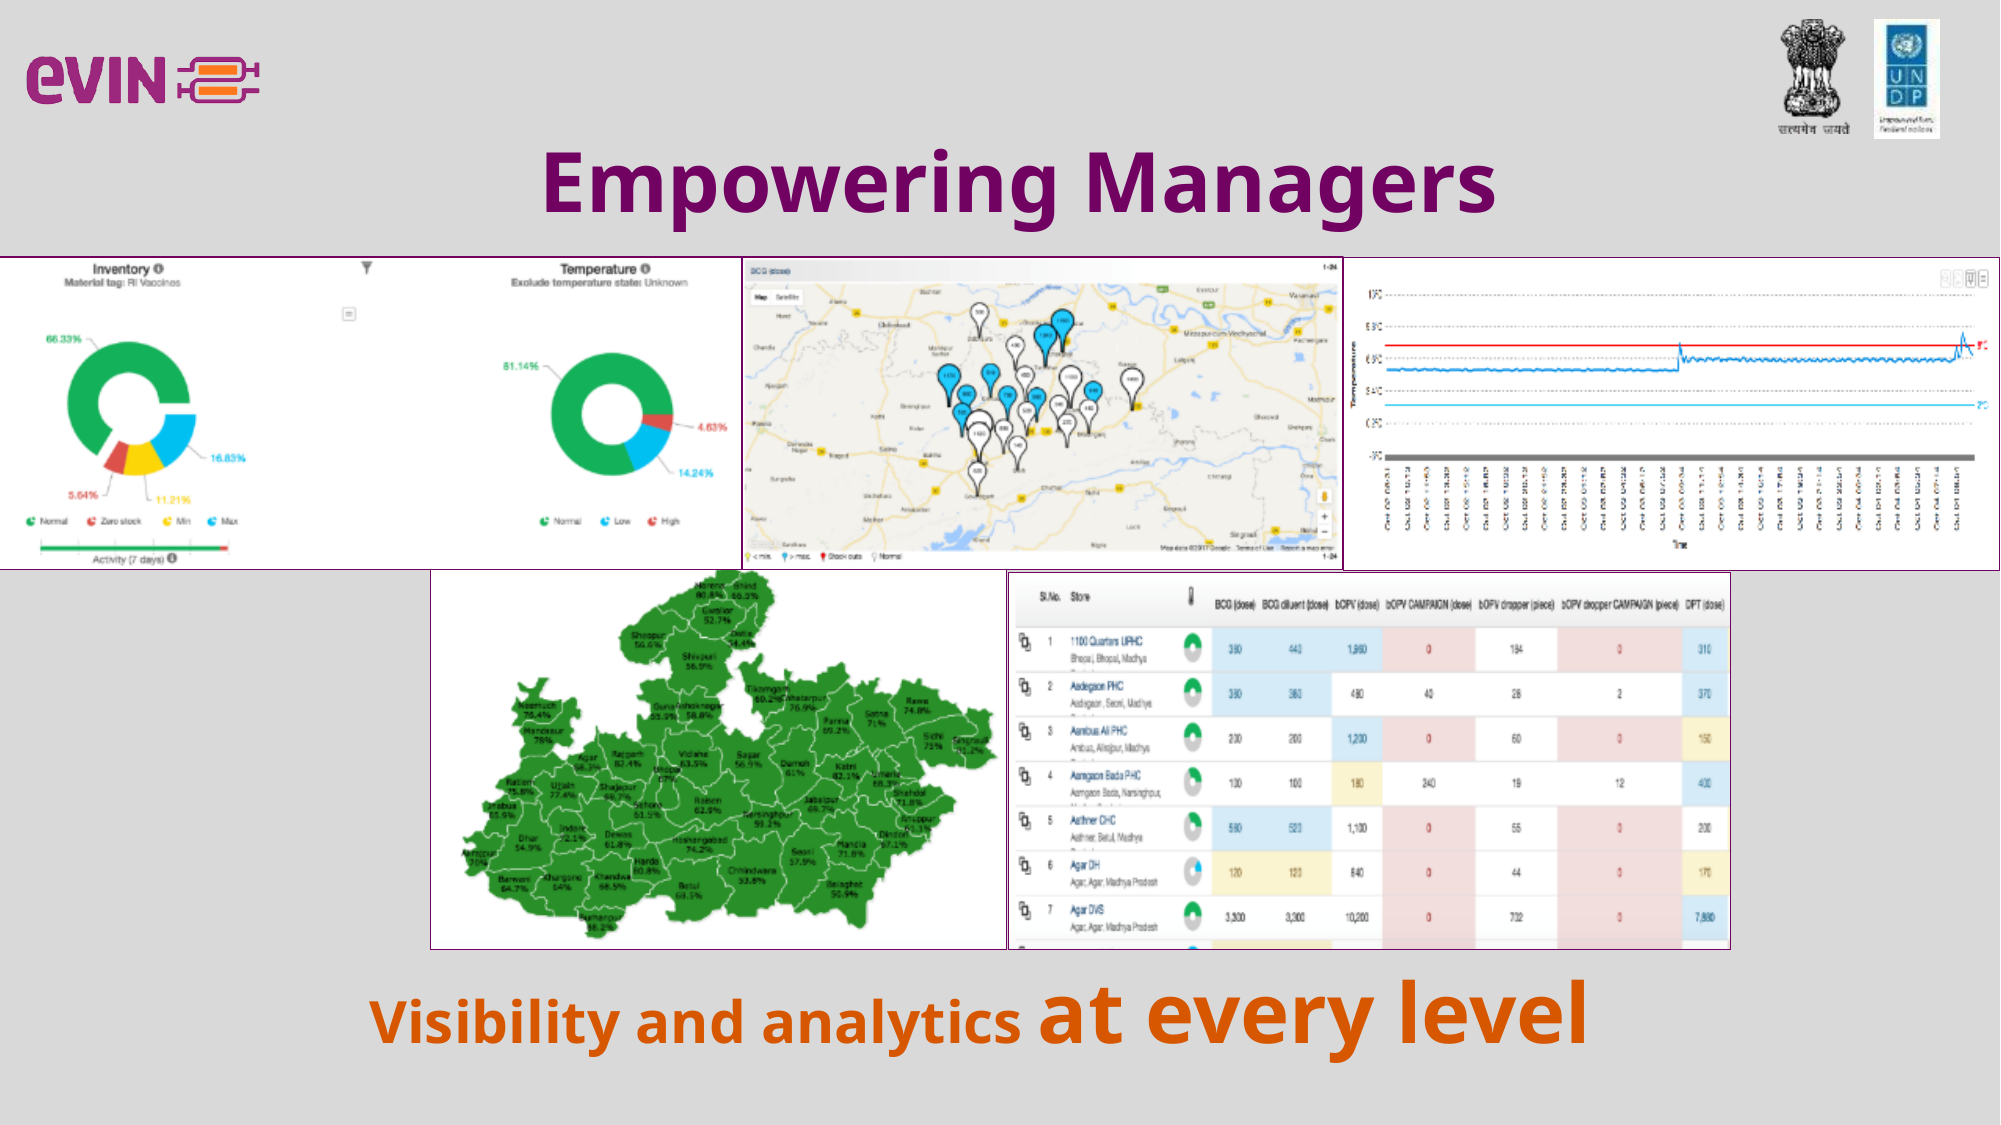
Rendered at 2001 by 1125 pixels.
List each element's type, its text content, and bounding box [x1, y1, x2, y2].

picture [0, 257, 741, 569]
text_box Visibility and analytics at every level [354, 953, 1684, 1069]
title Empowering Managers [344, 100, 1694, 257]
picture [430, 570, 1007, 950]
picture [15, 44, 271, 113]
picture [1778, 19, 1850, 134]
picture [1008, 572, 1731, 950]
picture [742, 257, 1343, 569]
picture [1874, 19, 1940, 139]
picture [1343, 257, 2000, 571]
